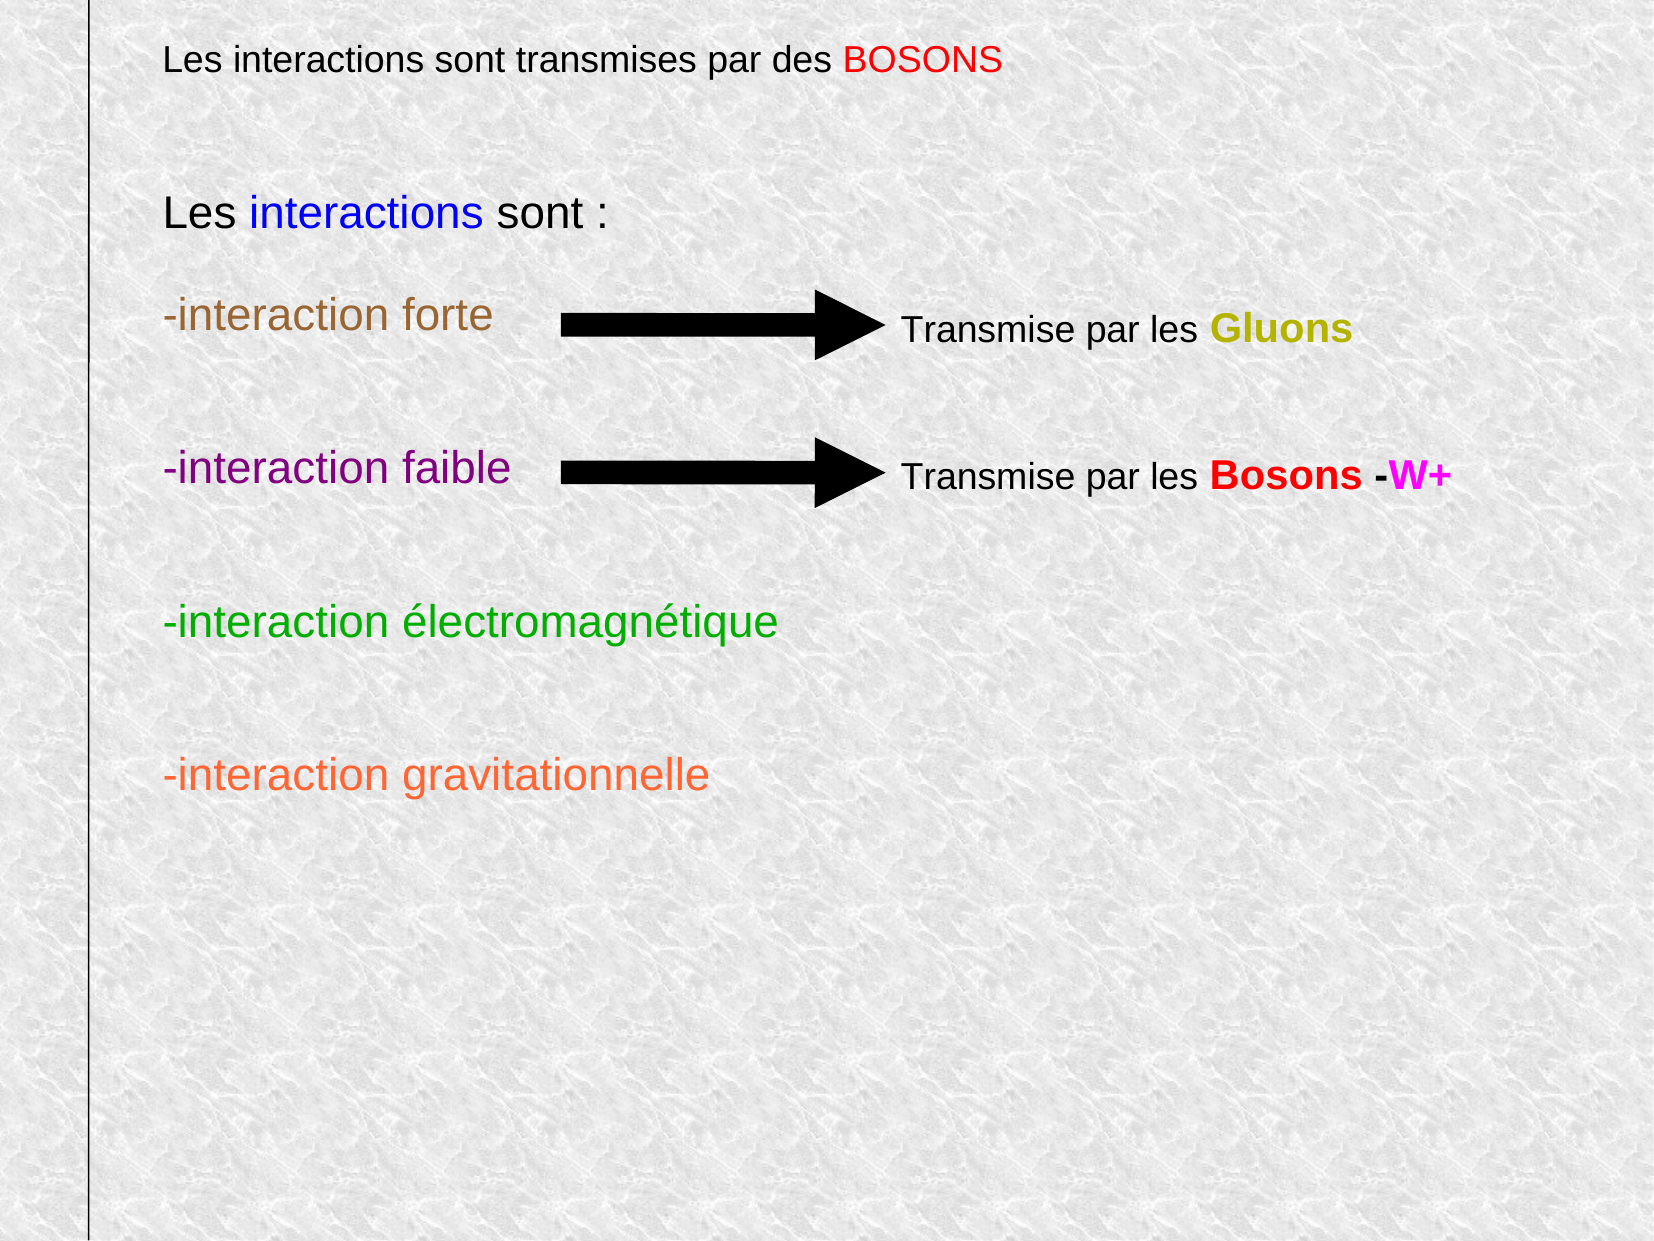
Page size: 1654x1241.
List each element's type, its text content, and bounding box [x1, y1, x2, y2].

picture [0, 0, 88, 1241]
text_box Les interactions sont : -interaction forte -interaction faible -interaction électromagnétique -interaction gravitationnelle [147, 177, 916, 805]
text_box Les interactions sont transmises par des BOSONS [147, 29, 1654, 87]
picture [90, 0, 1654, 1241]
text_box Transmise par les Bosons -W+ [885, 442, 1506, 601]
text_box Transmise par les Gluons [885, 295, 1447, 358]
